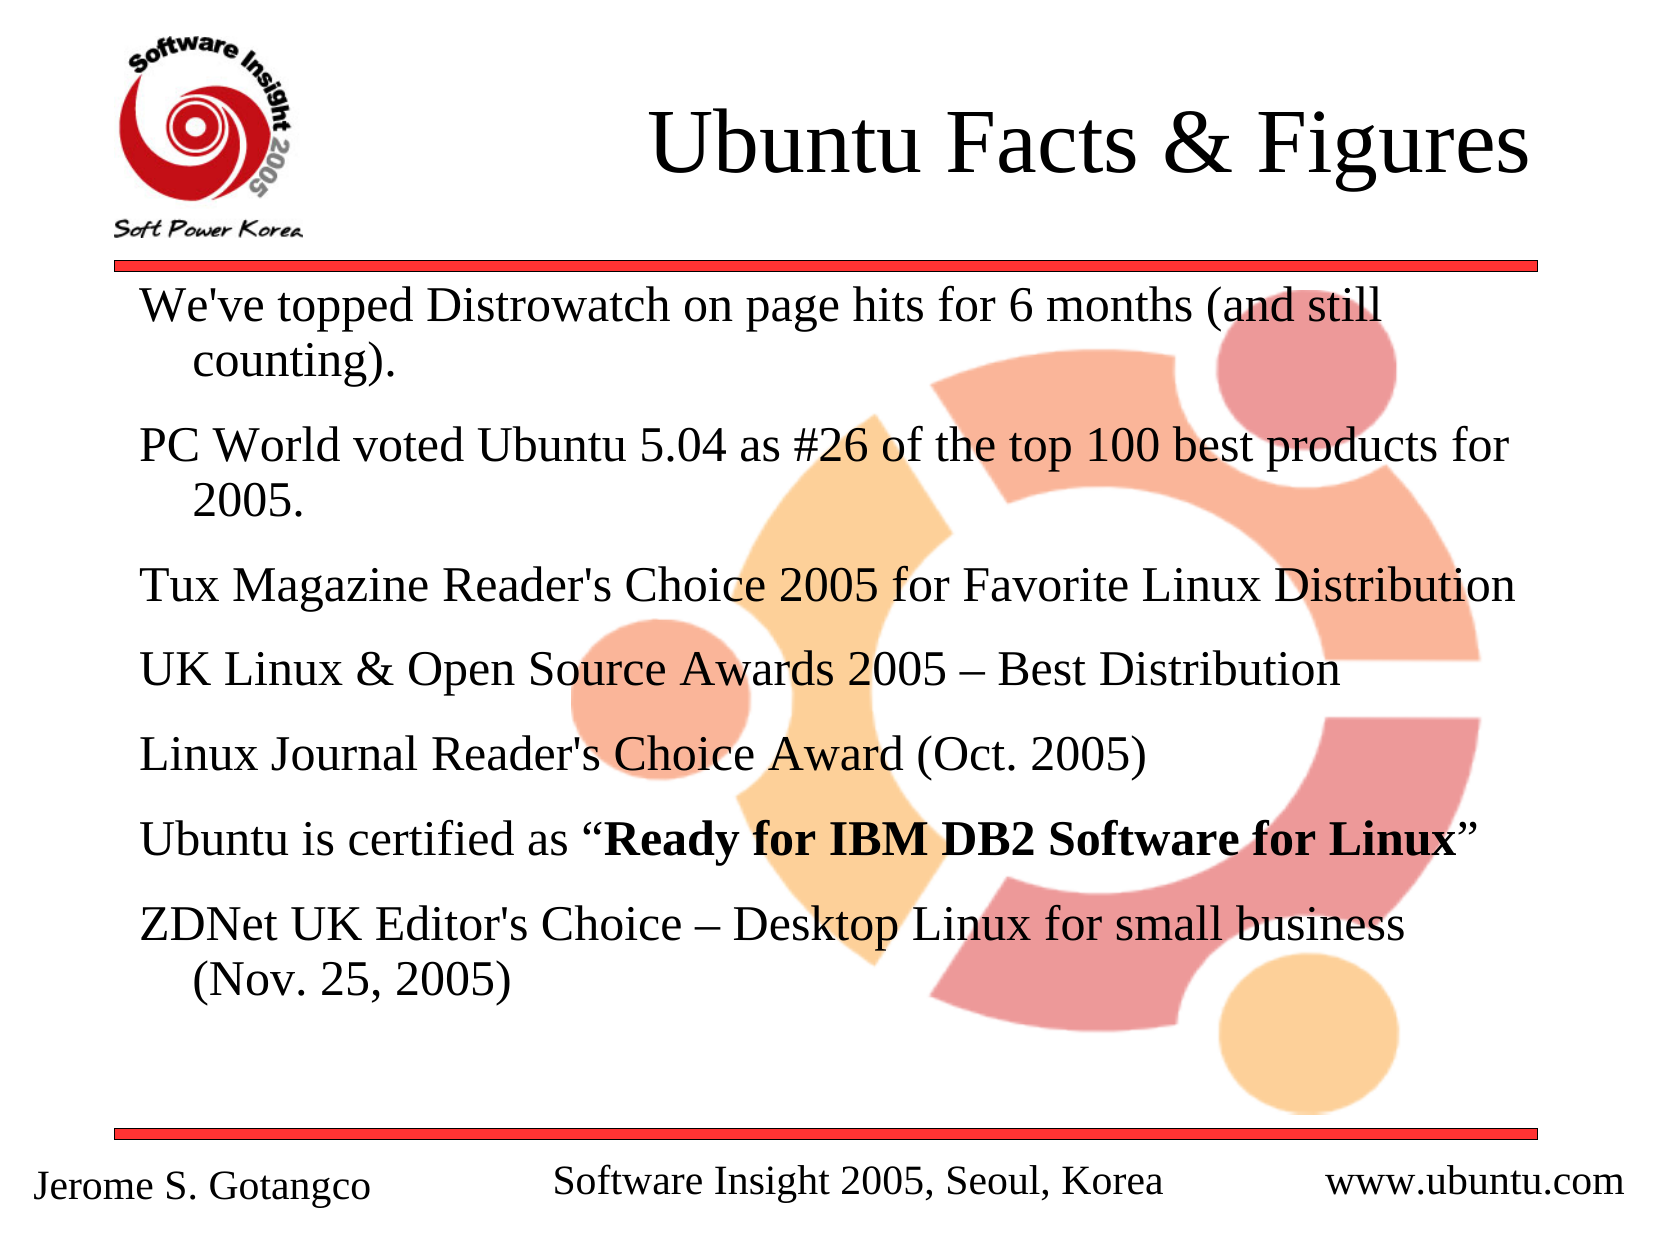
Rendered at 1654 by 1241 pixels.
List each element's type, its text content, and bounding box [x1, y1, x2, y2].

picture [114, 36, 303, 238]
title Ubuntu Facts & Figures [334, 37, 1534, 246]
list We've topped Distrowatch on page hits for 6 months (and still counting). PC World voted Ubuntu 5.04 as #26 of the top 100 best products for 2005. Tux Magazine Reader's Choice 2005 for Favorite Linux Distribution UK Linux & Open Source Awards 2005 – Best Distribution Linux Journal Reader's Choice Award (Oct. 2005) Ubuntu is certified as “Ready for IBM DB2 Software for Linux” ZDNet UK Editor's Choice – Desktop Linux for small business (Nov. 25, 2005) [121, 276, 1534, 1130]
